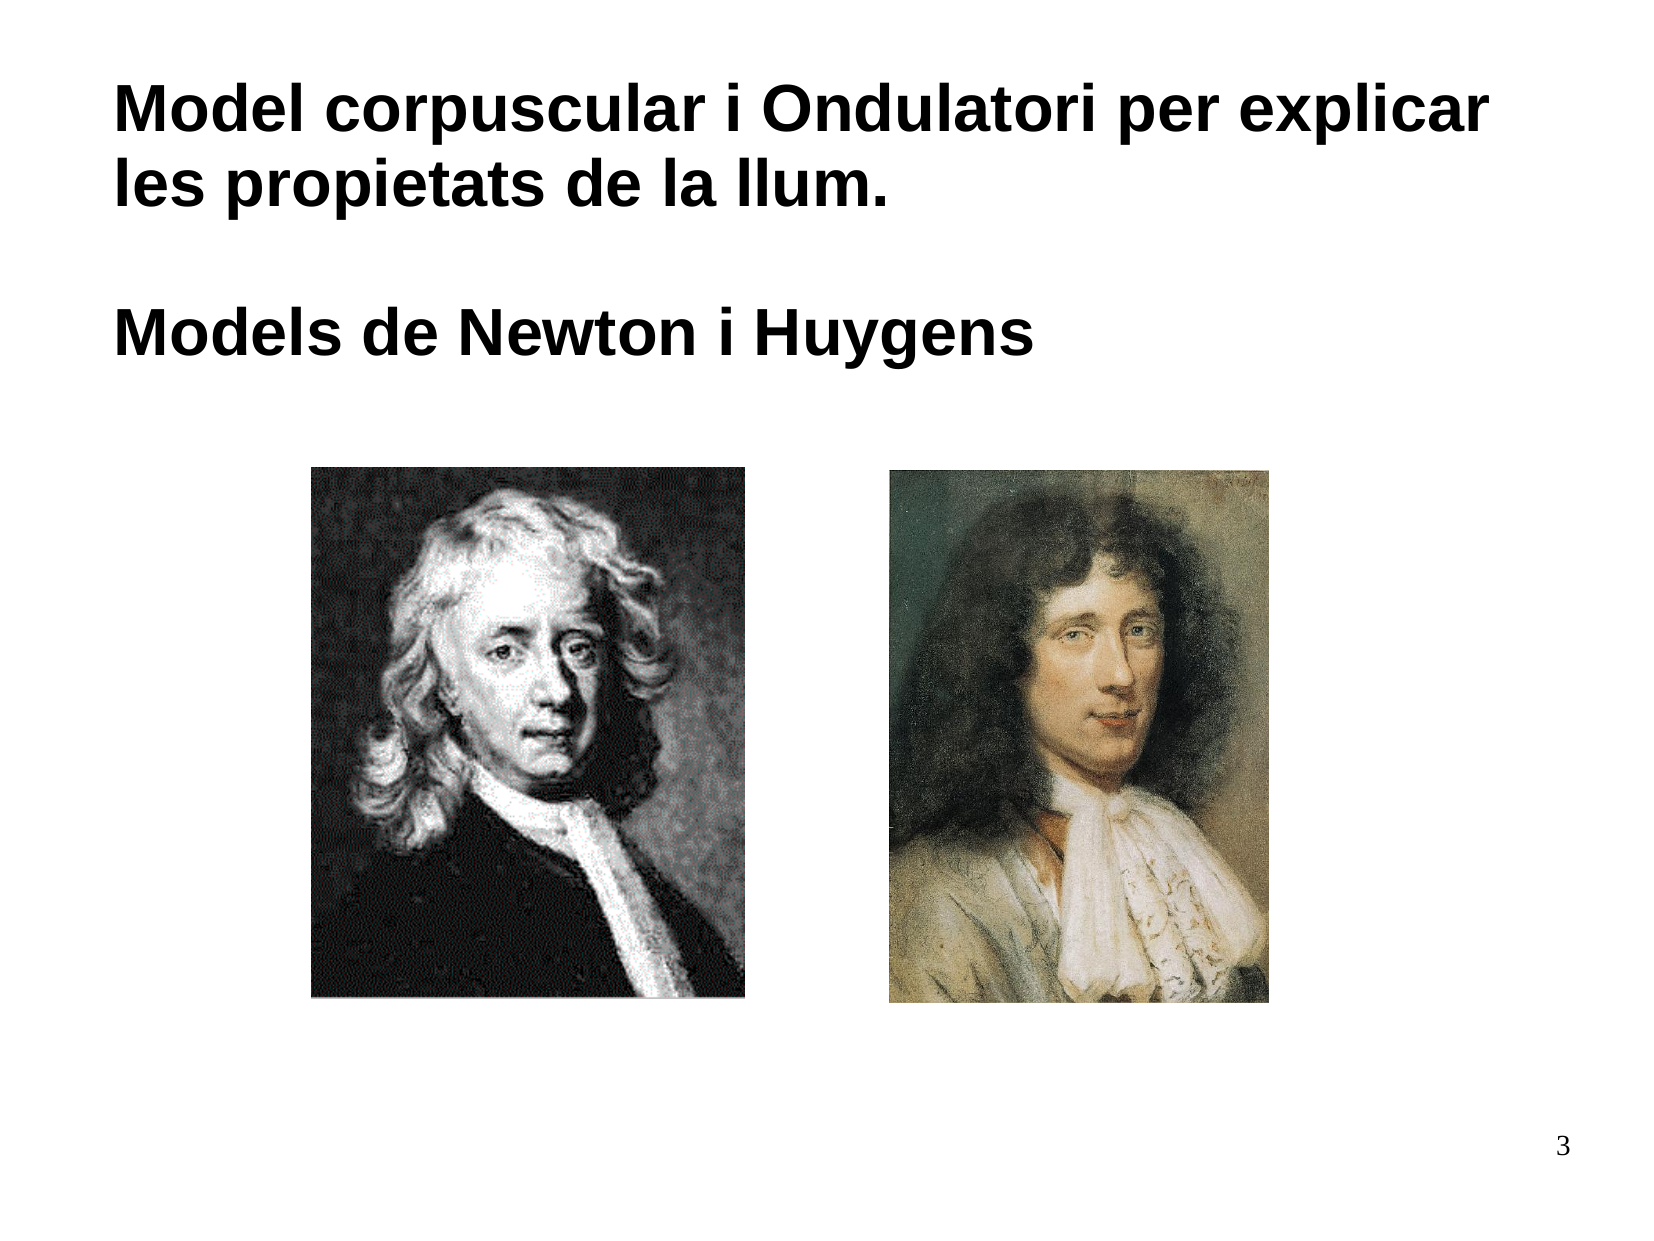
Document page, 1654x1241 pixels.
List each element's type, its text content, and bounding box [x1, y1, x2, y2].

text_box Model corpuscular i Ondulatori per explicar les propietats de la llum. Models de Newton i Huygens [99, 63, 1538, 378]
picture [311, 467, 745, 999]
picture [889, 470, 1269, 1003]
